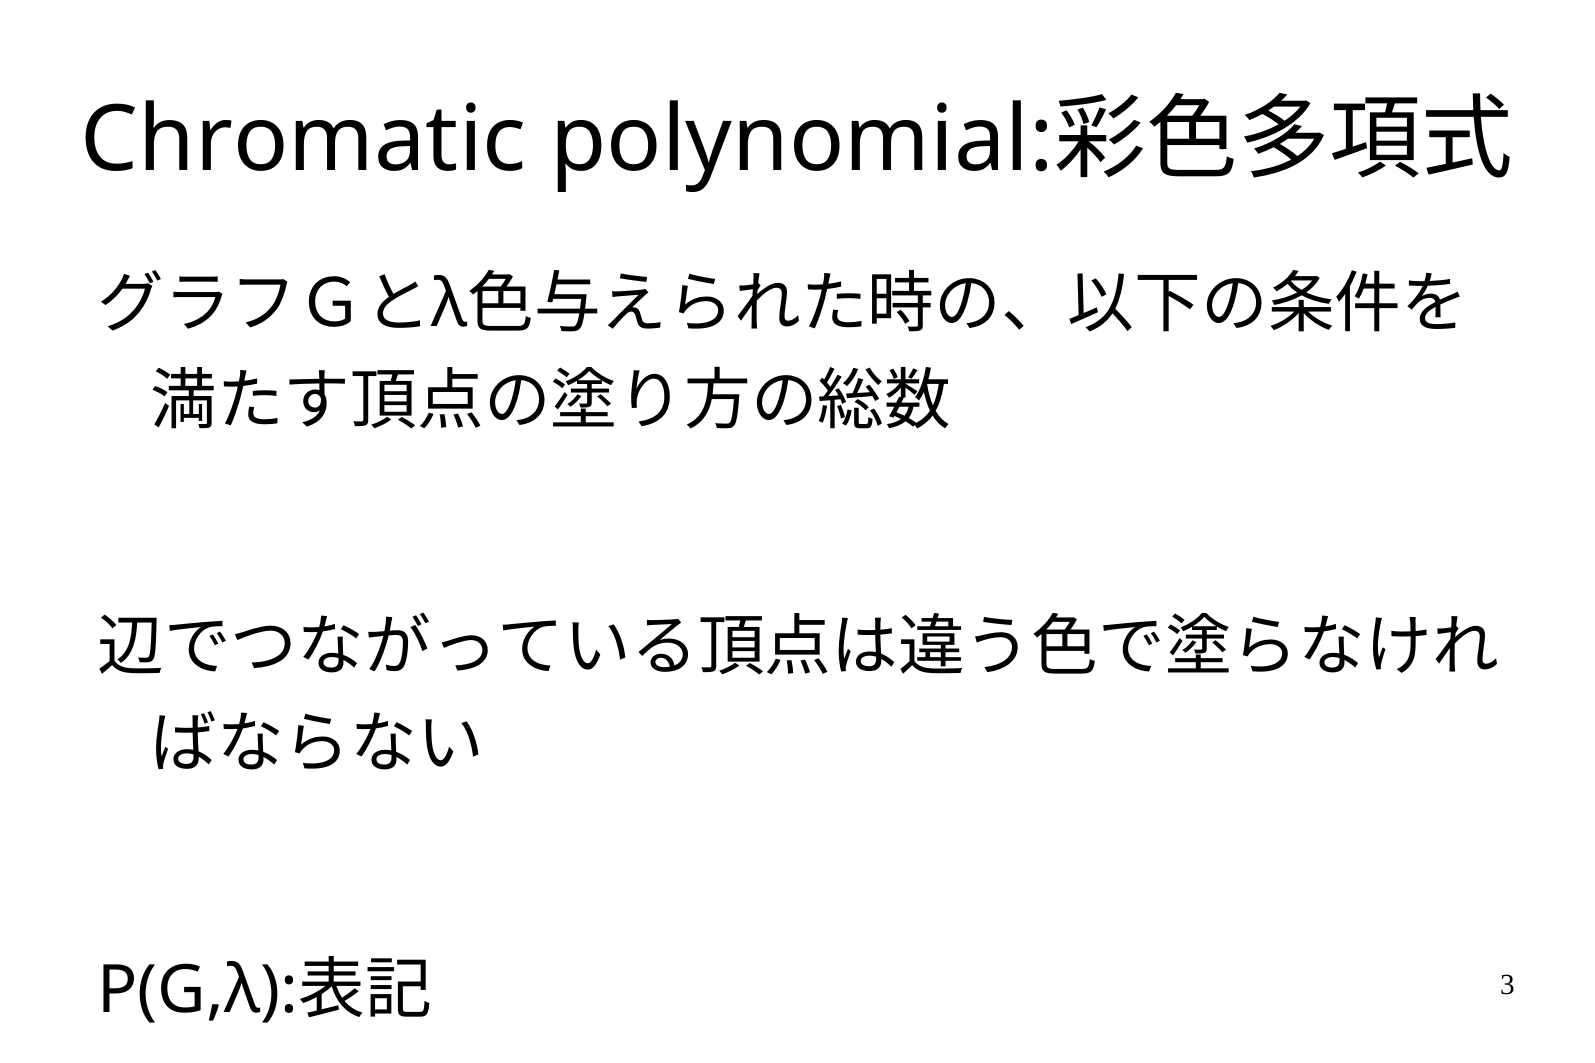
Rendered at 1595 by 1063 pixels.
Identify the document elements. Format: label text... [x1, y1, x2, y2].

title Chromatic polynomial:彩色多項式 [79, 42, 1515, 220]
list グラフＧとλ色与えられた時の、以下の条件を満たす頂点の塗り方の総数 辺でつながっている頂点は違う色で塗らなければならない P(G,λ):表記 [79, 248, 1515, 951]
